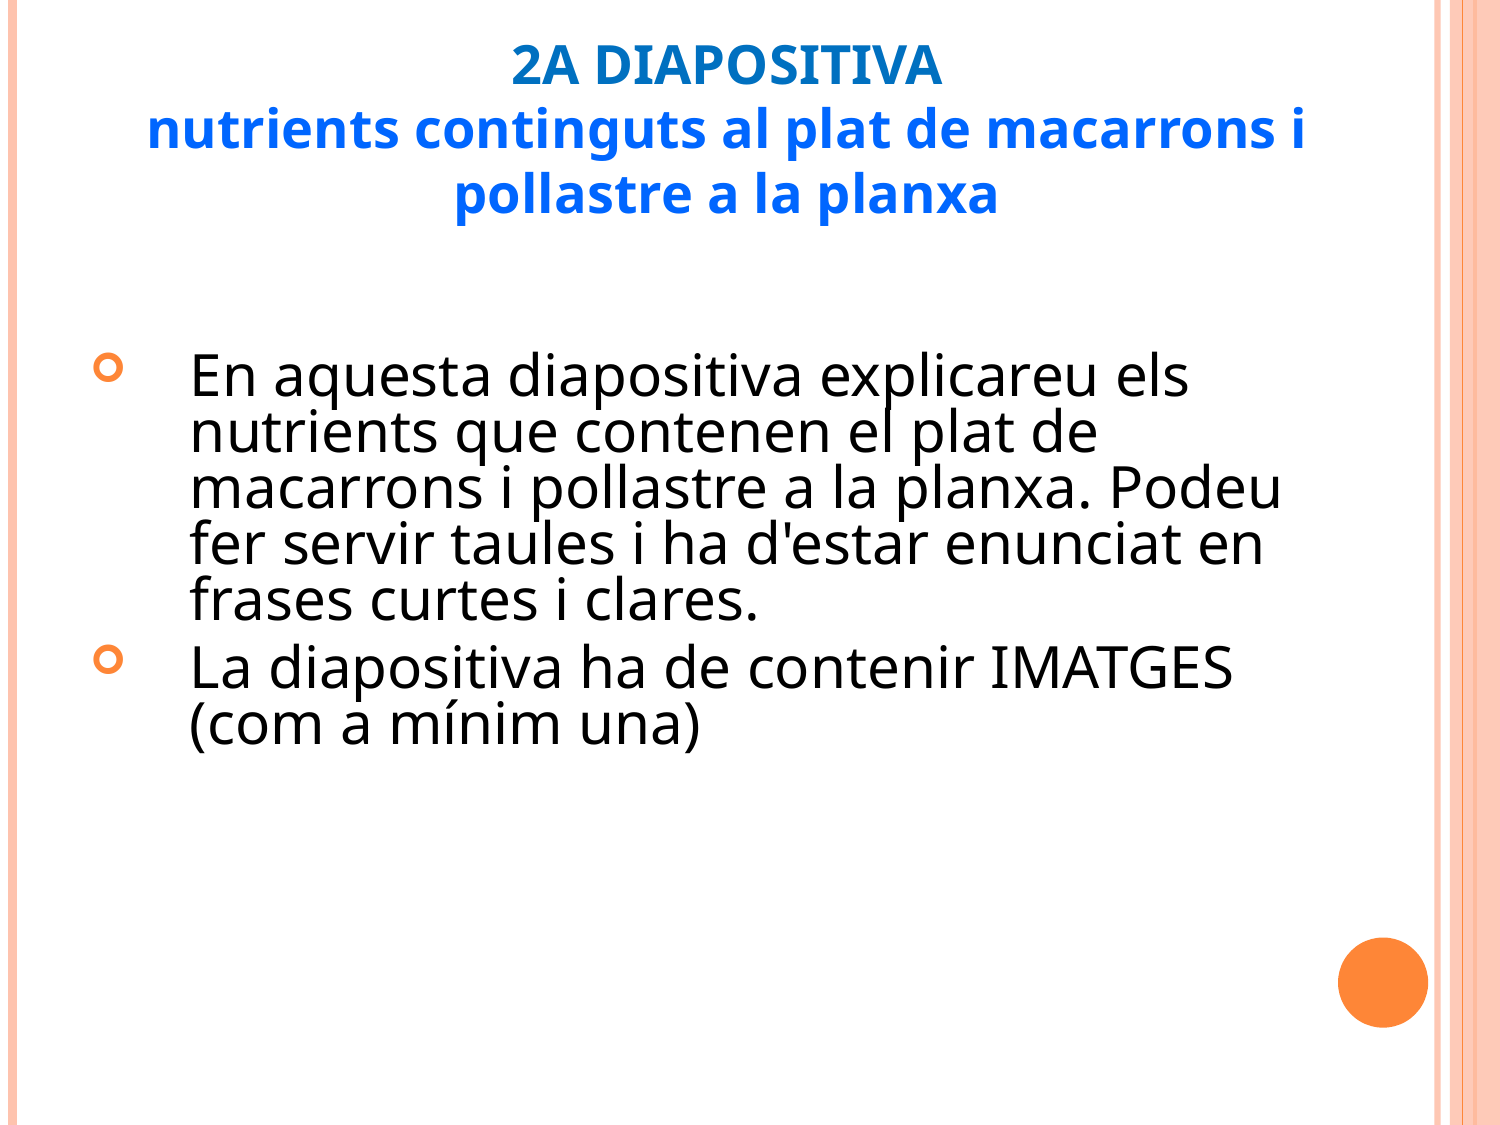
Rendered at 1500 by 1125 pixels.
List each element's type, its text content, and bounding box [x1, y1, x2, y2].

list En aquesta diapositiva explicareu els nutrients que contenen el plat de macarrons i pollastre a la planxa. Podeu fer servir taules i ha d'estar enunciat en frases curtes i clares. La diapositiva ha de contenir IMATGES (com a mínim una) [74, 262, 1300, 1062]
title 2A DIAPOSITIVA nutrients continguts al plat de macarrons i pollastre a la planxa [29, 45, 1426, 233]
